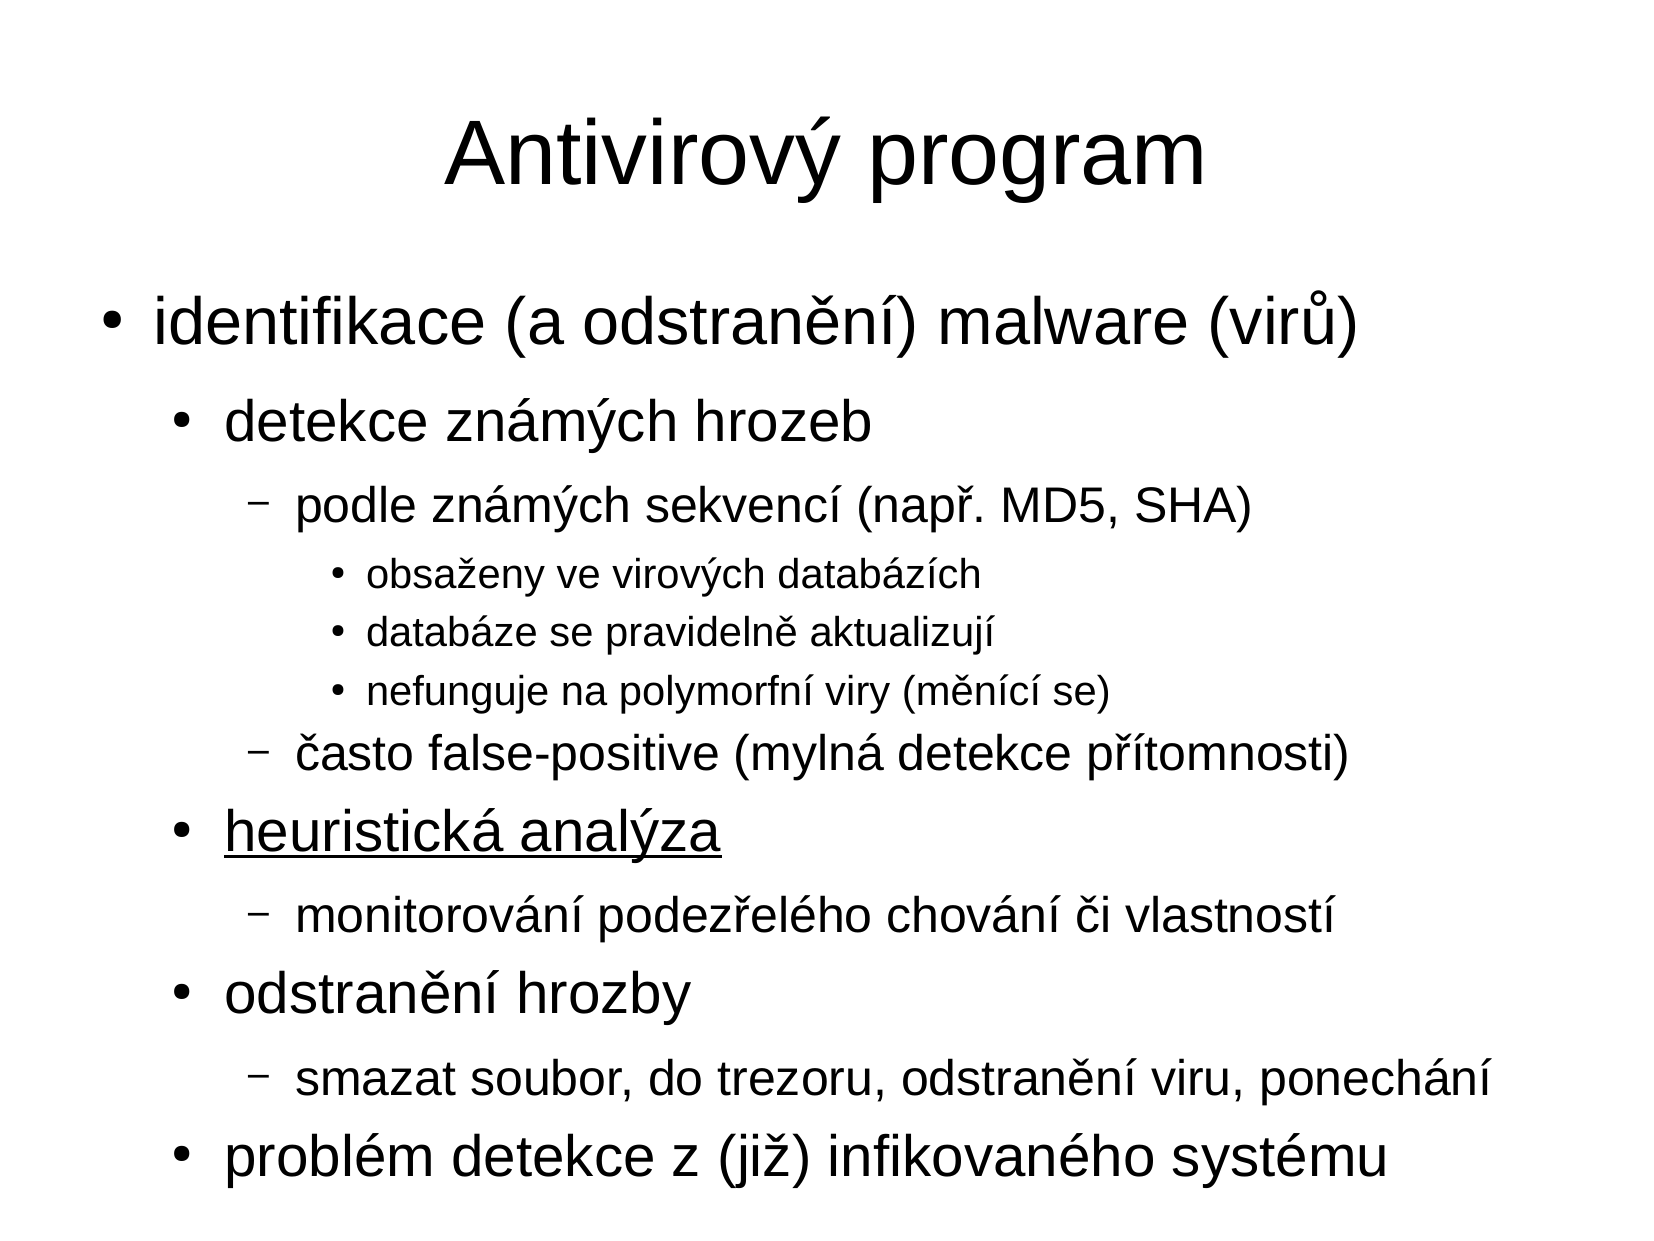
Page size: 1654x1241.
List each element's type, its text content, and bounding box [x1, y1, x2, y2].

list identifikace (a odstranění) malware (virů) detekce známých hrozeb podle známých sekvencí (např. MD5, SHA) obsaženy ve virových databázích databáze se pravidelně aktualizují nefunguje na polymorfní viry (měnící se) často false-positive (mylná detekce přítomnosti) heuristická analýza monitorování podezřelého chování či vlastností odstranění hrozby smazat soubor, do trezoru, odstranění viru, ponechání problém detekce z (již) infikovaného systému [82, 284, 1571, 1189]
title Antivirový program [82, 49, 1571, 257]
